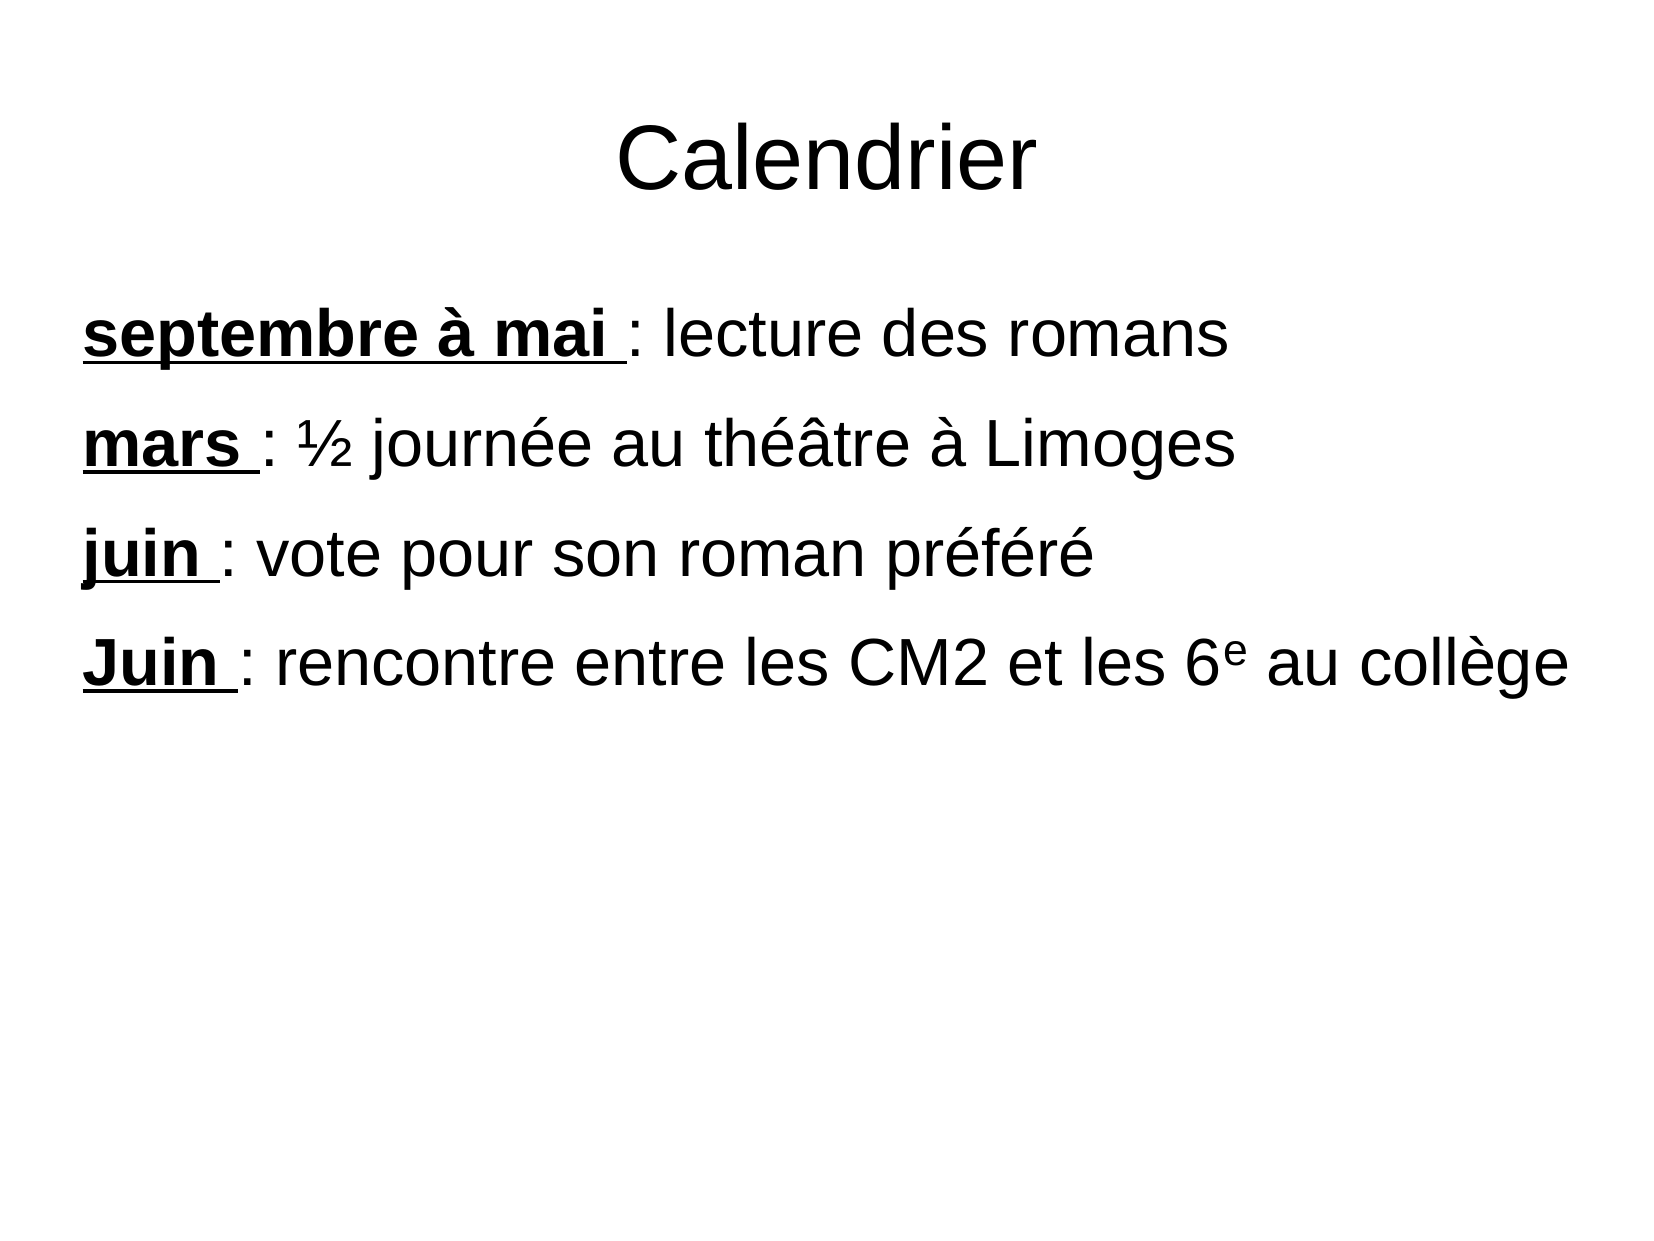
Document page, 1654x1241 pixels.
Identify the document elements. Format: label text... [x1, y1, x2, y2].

list septembre à mai : lecture des romans mars : ½ journée au théâtre à Limoges juin : vote pour son roman préféré Juin : rencontre entre les CM2 et les 6e au collège [82, 290, 1571, 1010]
title Calendrier [82, 49, 1571, 257]
